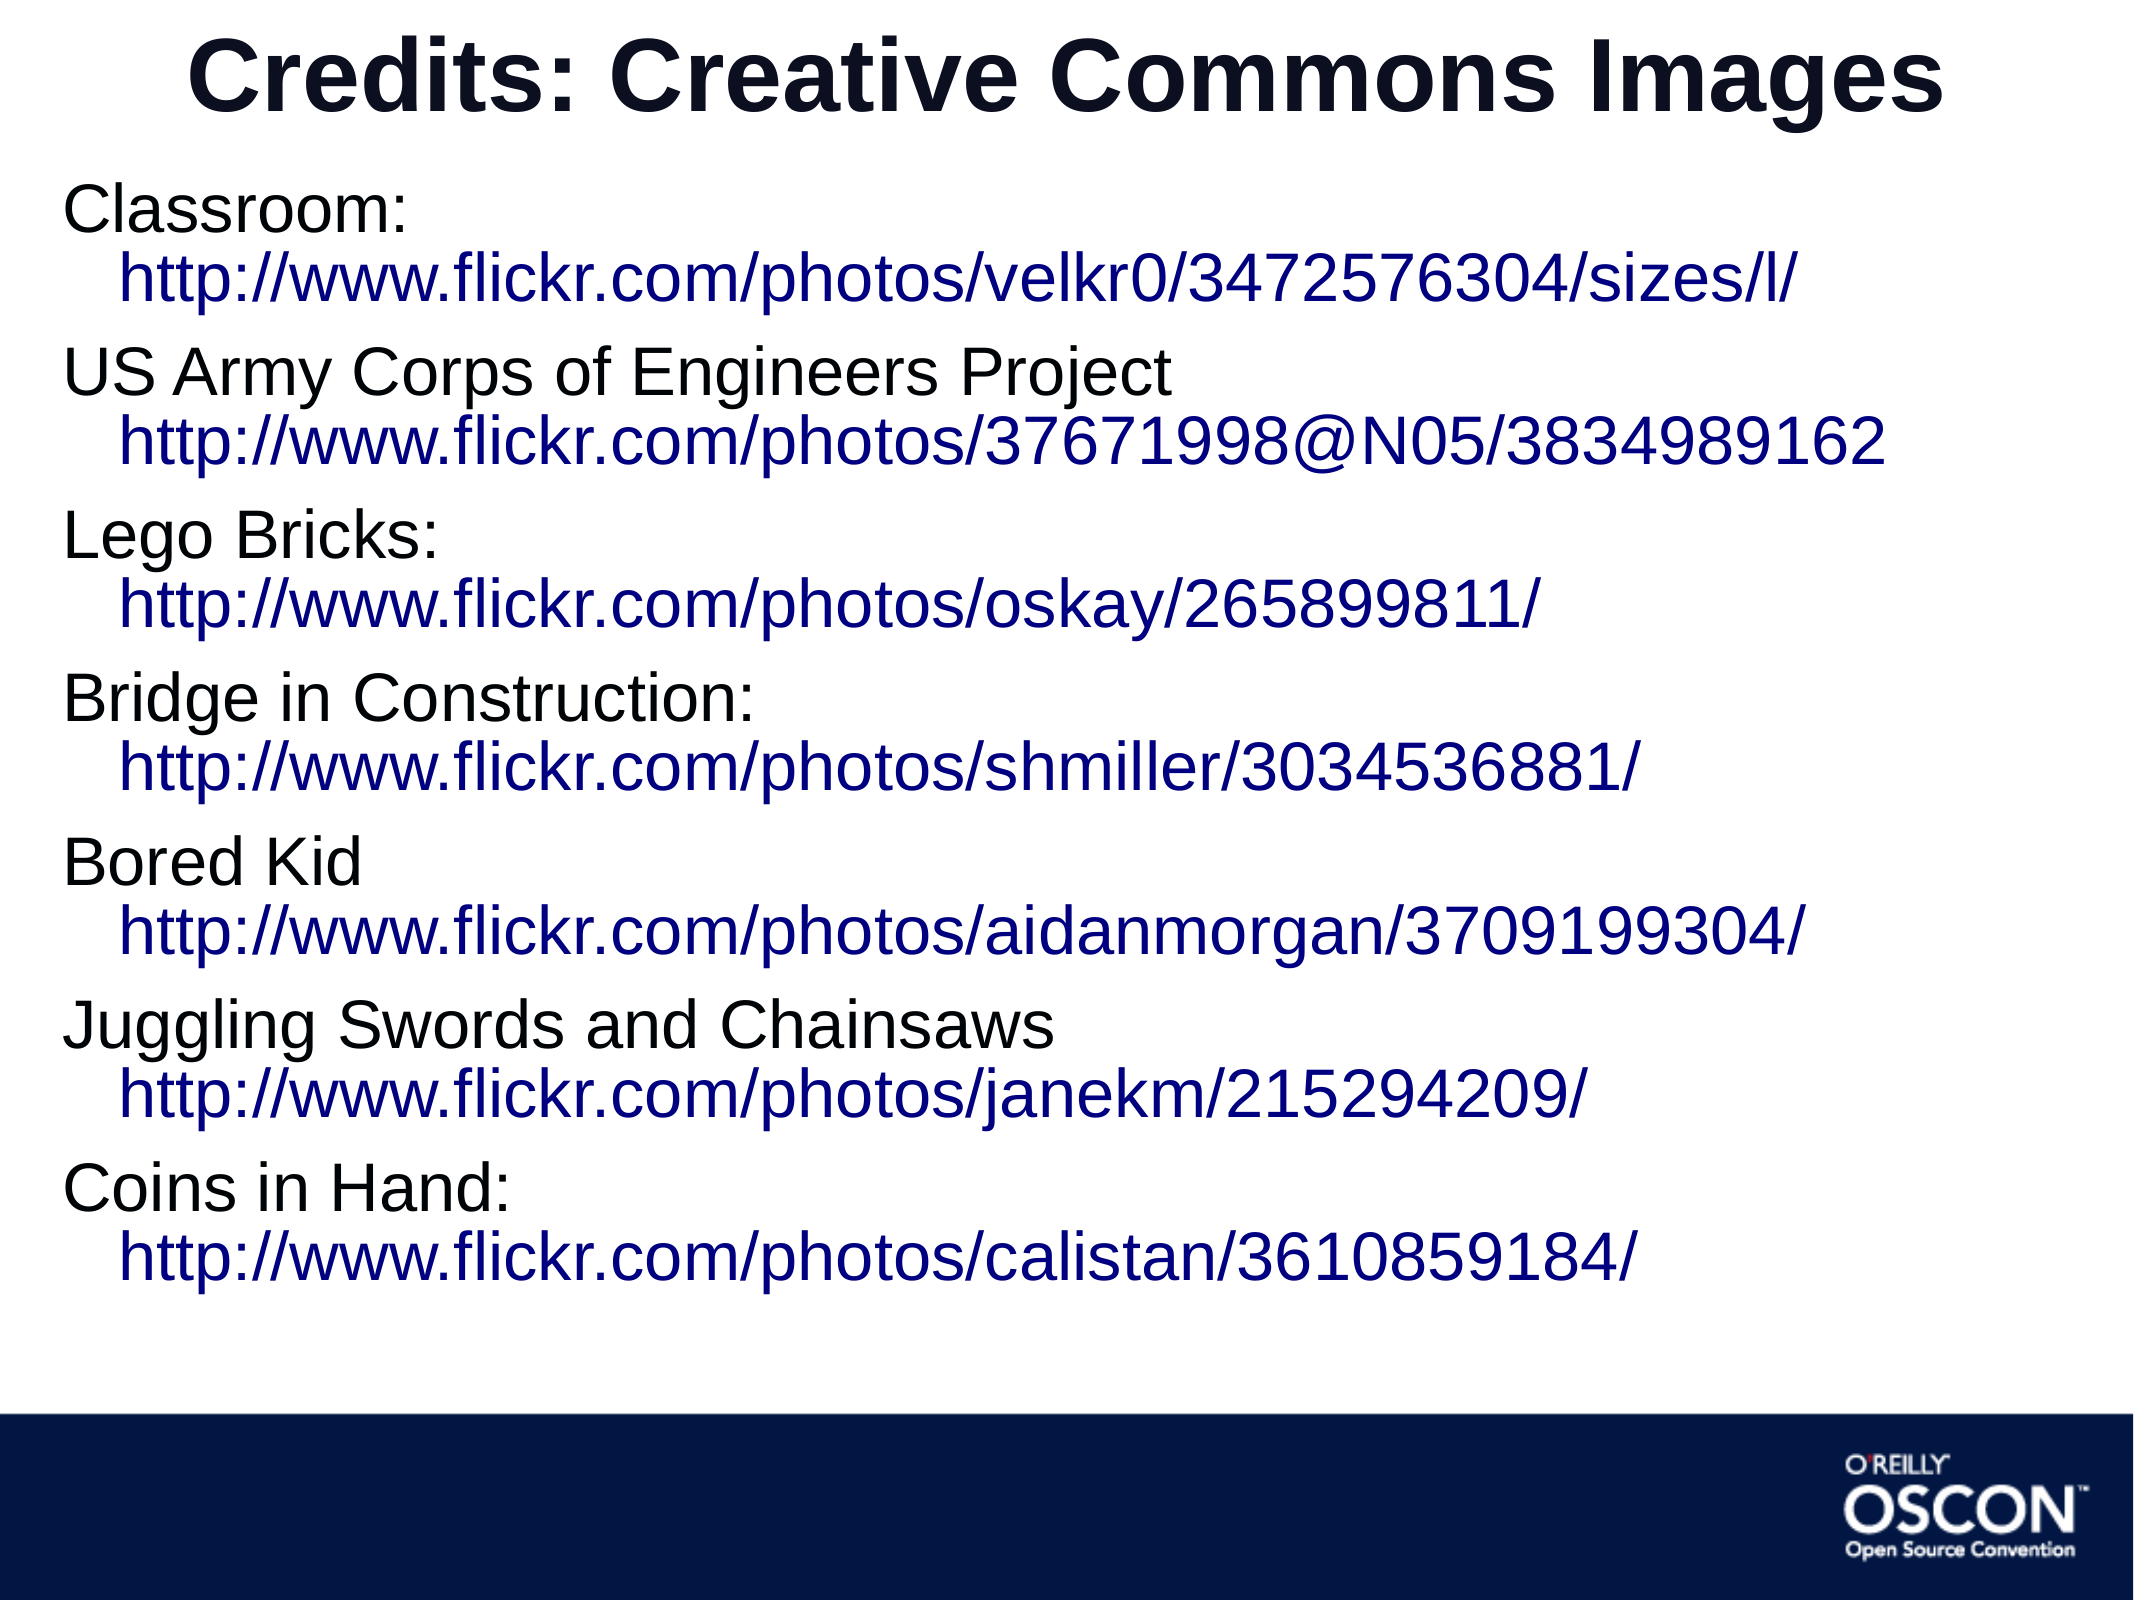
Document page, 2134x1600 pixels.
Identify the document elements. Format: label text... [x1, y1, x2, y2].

picture [0, 0, 2134, 1600]
title Credits: Creative Commons Images [41, 0, 2094, 152]
list Classroom: http://www.flickr.com/photos/velkr0/3472576304/sizes/l/ US Army Corps of Engineers Project http://www.flickr.com/photos/37671998@N05/3834989162 Lego Bricks: http://www.flickr.com/photos/oskay/265899811/ Bridge in Construction: http://www.flickr.com/photos/shmiller/3034536881/ Bored Kid http://www.flickr.com/photos/aidanmorgan/3709199304/ Juggling Swords and Chainsaws http://www.flickr.com/photos/janekm/215294209/ Coins in Hand: http://www.flickr.com/photos/calistan/3610859184/ [47, 168, 2100, 1313]
